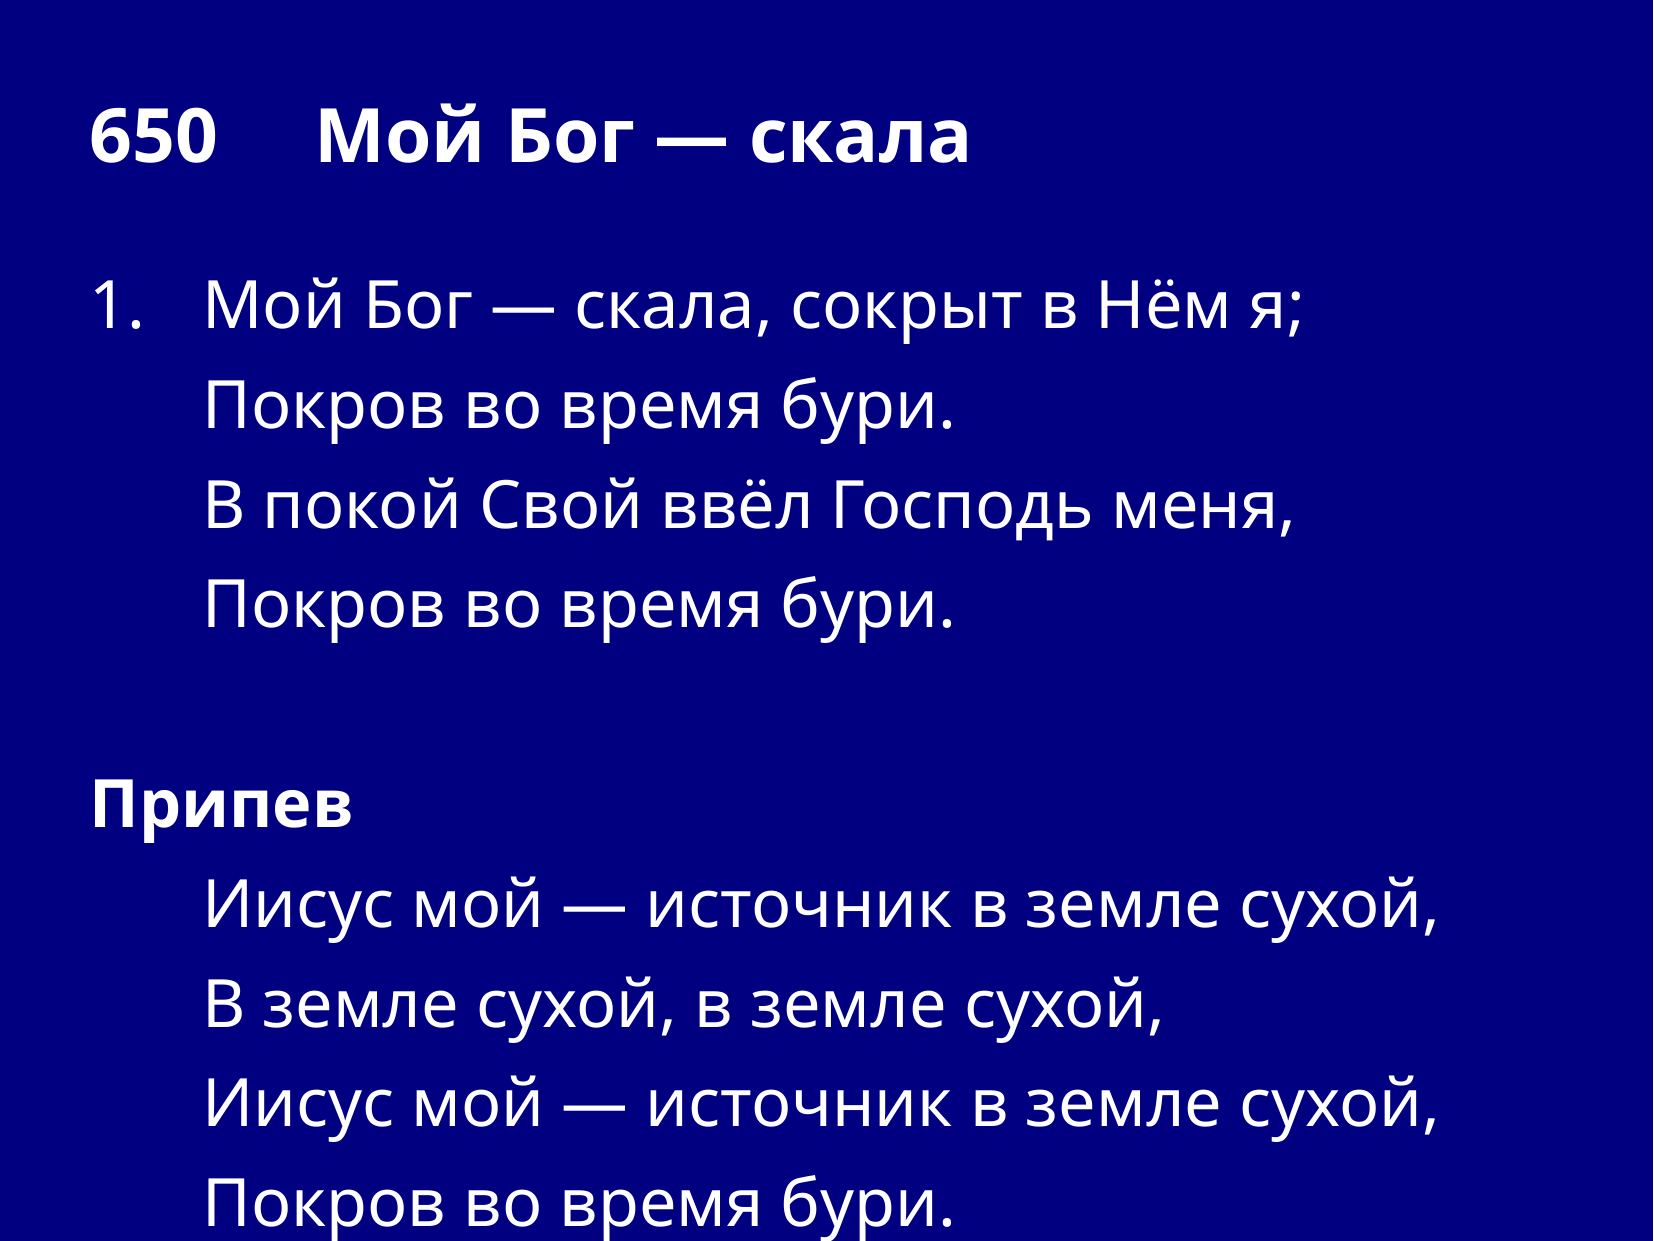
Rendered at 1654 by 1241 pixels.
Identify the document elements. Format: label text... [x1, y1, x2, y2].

text_box 1. Мой Бог — скала, сокрыт в Нём я; Покров во время бури. В покой Свой ввёл Господь меня, Покров во время бури. Припев Иисус мой — источник в земле сухой, В земле сухой, в земле сухой, Иисус мой — источник в земле сухой, Покров во время бури. [75, 188, 1576, 1163]
text_box 650 Мой Бог — скала [75, 75, 1576, 188]
